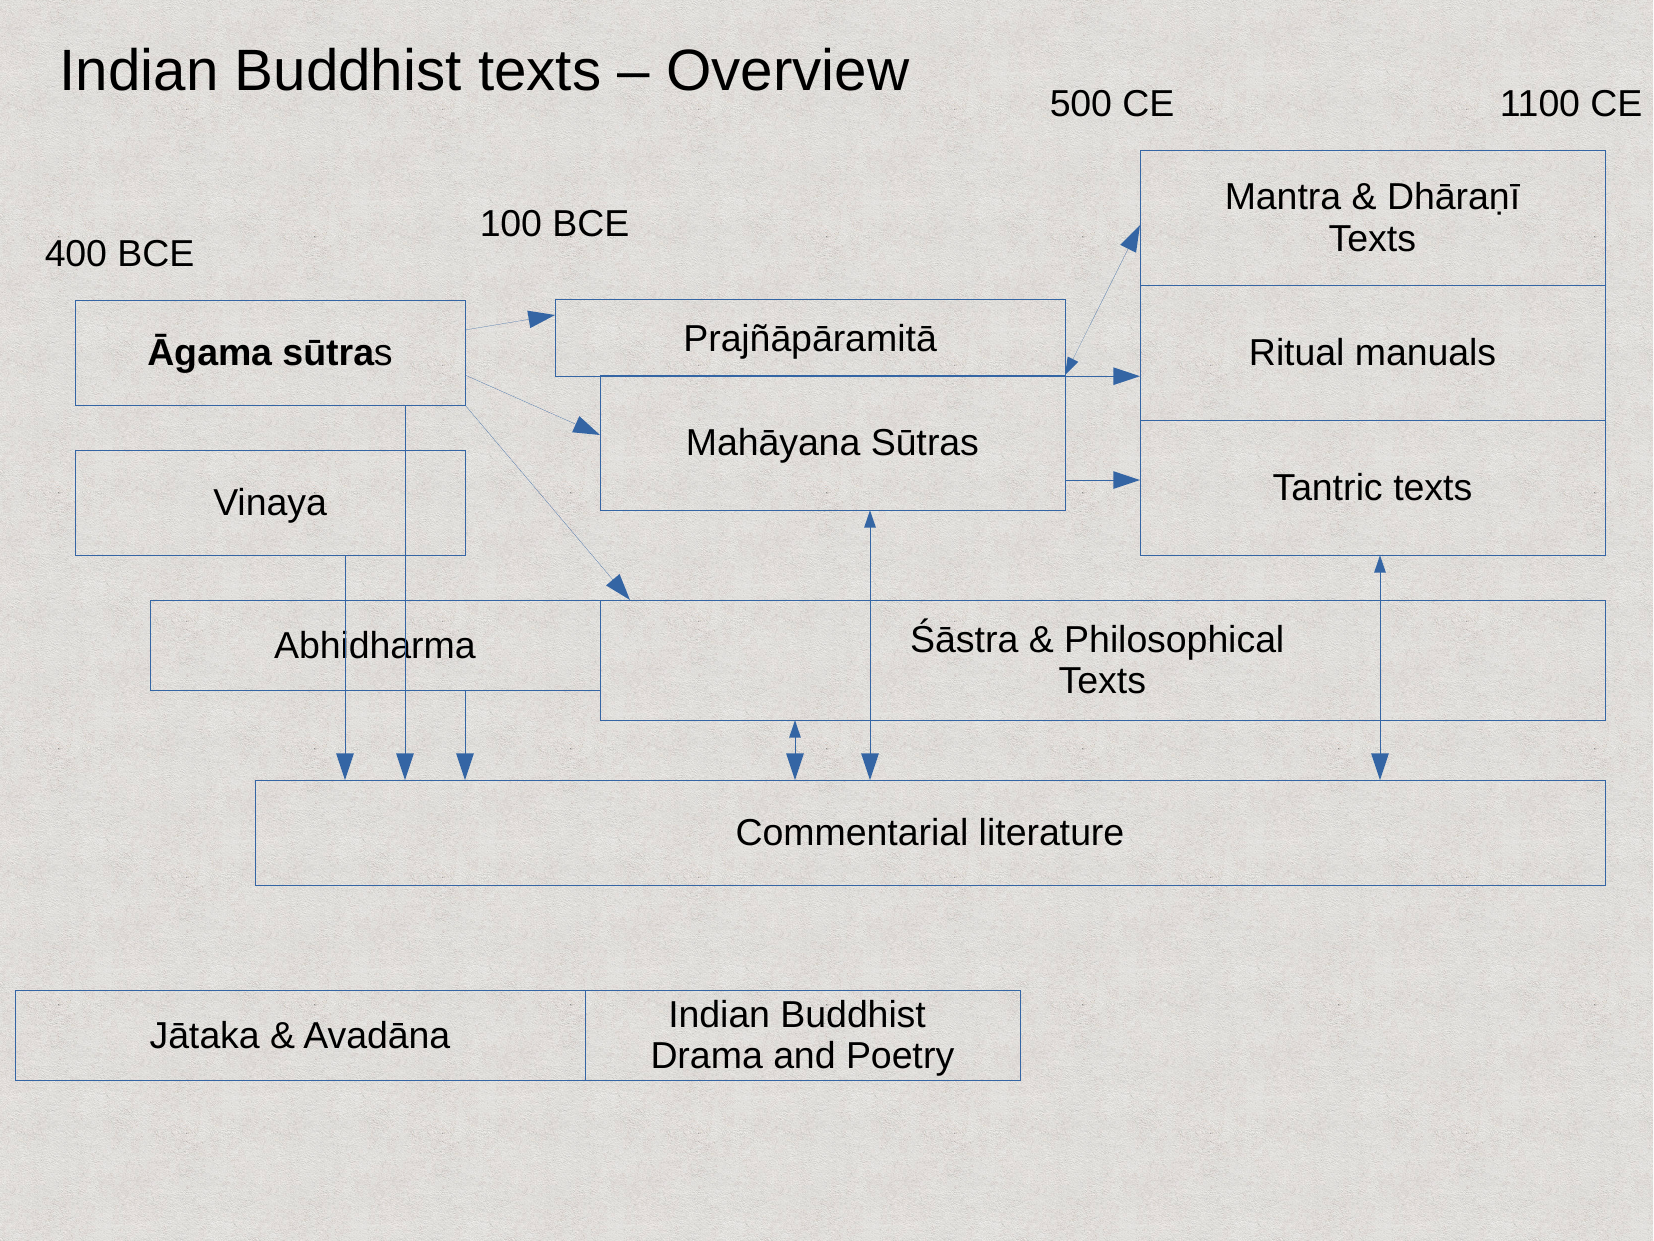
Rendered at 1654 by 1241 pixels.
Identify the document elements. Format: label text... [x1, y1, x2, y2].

text_box Mantra & Dhāraṇī Texts [1140, 150, 1606, 285]
picture [0, 0, 1654, 1241]
text_box Indian Buddhist Drama and Poetry [585, 990, 1021, 1081]
text_box Ritual manuals [1140, 285, 1606, 420]
text_box 500 CE [1035, 75, 1231, 136]
text_box 100 BCE [465, 195, 661, 256]
text_box Commentarial literature [255, 780, 1606, 886]
text_box Prajñāpāramitā [555, 299, 1066, 377]
text_box Śāstra & Philosophical Texts [600, 600, 1606, 721]
text_box Āgama sūtras [75, 300, 466, 406]
text_box Indian Buddhist texts – Overview [45, 30, 931, 110]
text_box 1100 CE [1485, 75, 1653, 136]
text_box Tantric texts [1140, 420, 1606, 556]
text_box Abhidharma [150, 600, 600, 691]
text_box Jātaka & Avadāna [15, 990, 585, 1081]
text_box 400 BCE [30, 225, 226, 286]
text_box Mahāyana Sūtras [600, 375, 1066, 511]
text_box Vinaya [75, 450, 466, 556]
